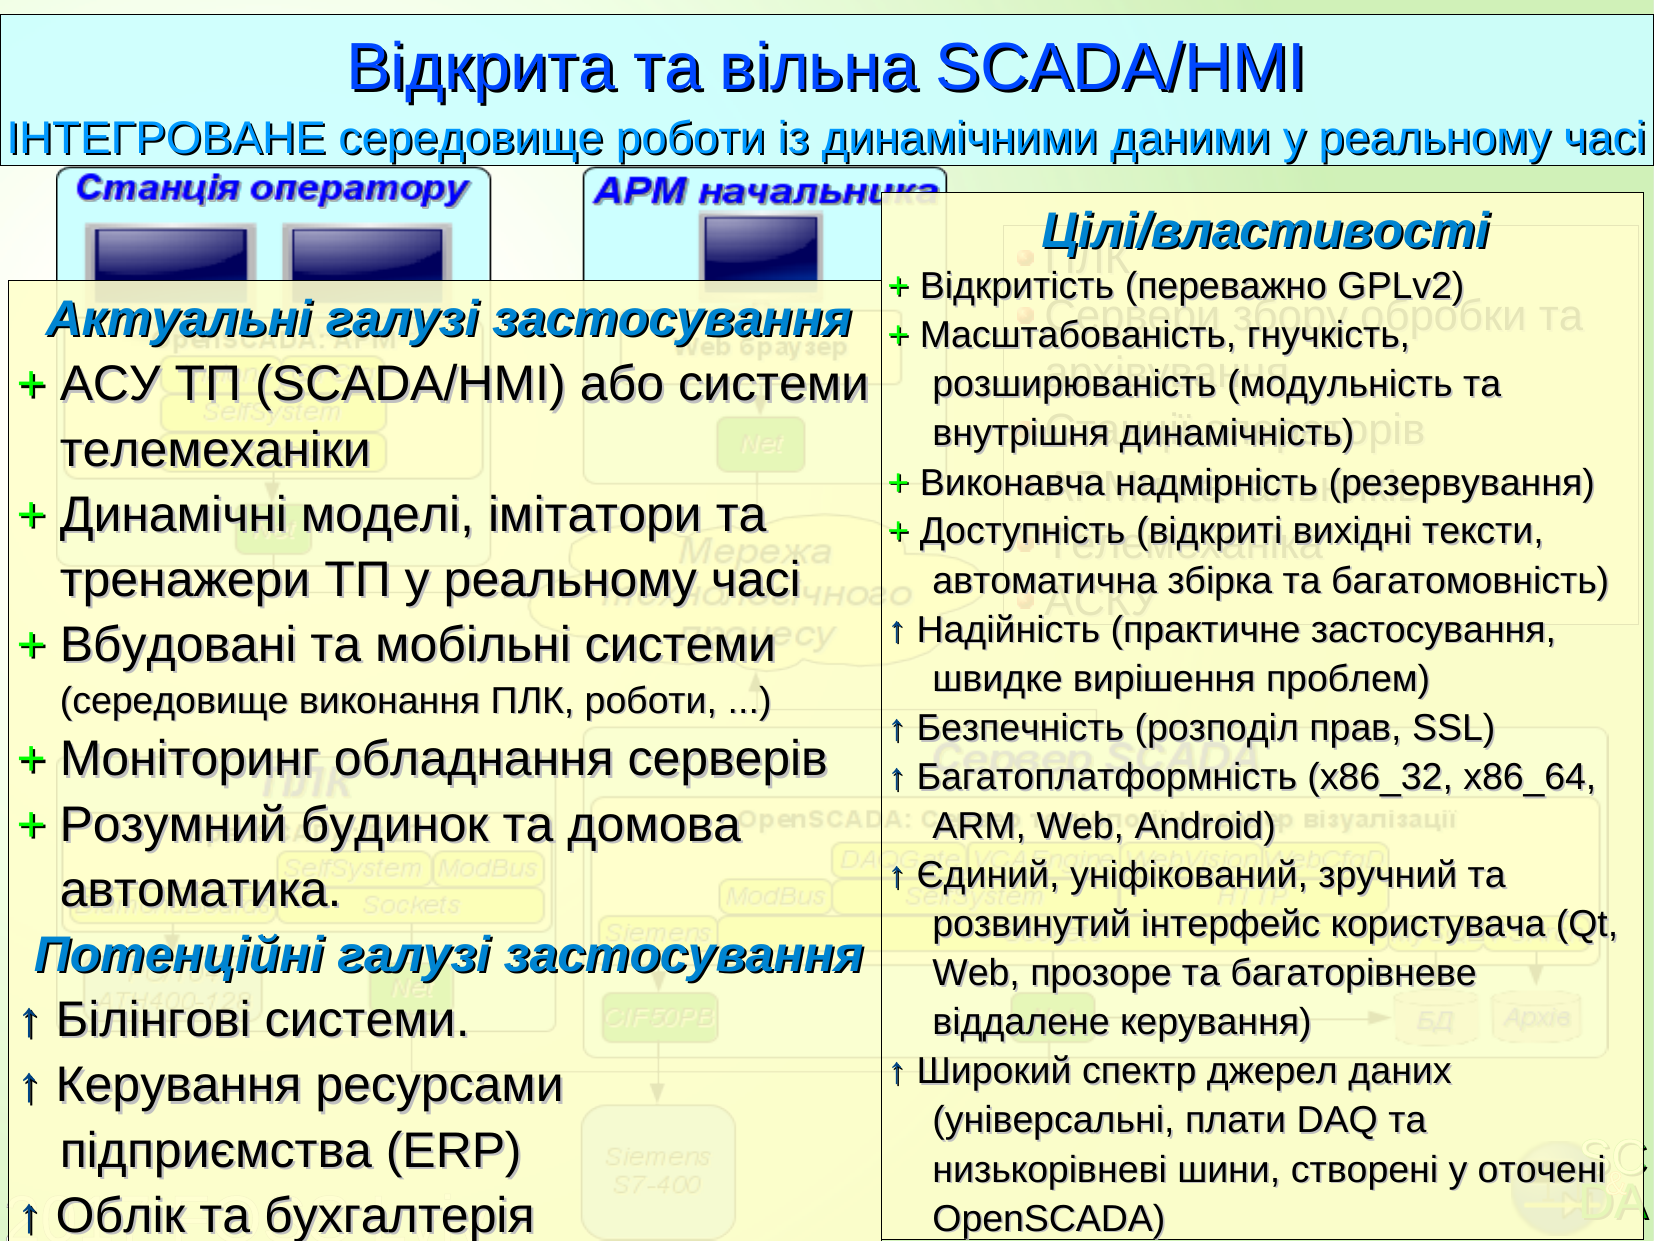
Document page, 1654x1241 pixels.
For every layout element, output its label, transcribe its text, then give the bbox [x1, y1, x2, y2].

list Актуальні галузі застосування + АСУ ТП (SCADA/HMI) або системи телемеханіки + Динамічні моделі, імітатори та тренажери ТП у реальному часі + Вбудовані та мобільні системи (середовище виконання ПЛК, роботи, ...) + Моніторинг обладнання серверів + Розумний будинок та домова автоматика. Потенційні галузі застосування ↑ Білінгові системи. ↑ Керування ресурсами підприємства (ERP) ↑ Облік та бухгалтерія [8, 280, 882, 1234]
list Цілі/властивості + Відкритість (переважно GPLv2) + Масштабованість, гнучкість, розширюваність (модульність та внутрішня динамічність) + Виконавча надмірність (резервування) + Доступність (відкриті вихідні тексти, автоматична збірка та багатомовність) ↑ Надійність (практичне застосування, швидке вирішення проблем) ↑ Безпечність (розподіл прав, SSL) ↑ Багатоплатформність (x86_32, x86_64, ARM, Web, Android) ↑ Єдиний, уніфікований, зручний та розвинутий інтерфейс користувача (Qt, Web, прозоре та багаторівневе віддалене керування) ↑ Широкий спектр джерел даних (універсальні, плати DAQ та низькорівневі шини, створені у оточені OpenSCADA) [881, 192, 1644, 1234]
picture [56, 166, 1609, 280]
title Відкрита та вільна SCADA/HMI ІНТЕГРОВАНЕ середовище роботи із динамічними даними у реальному часі [0, 14, 1654, 166]
